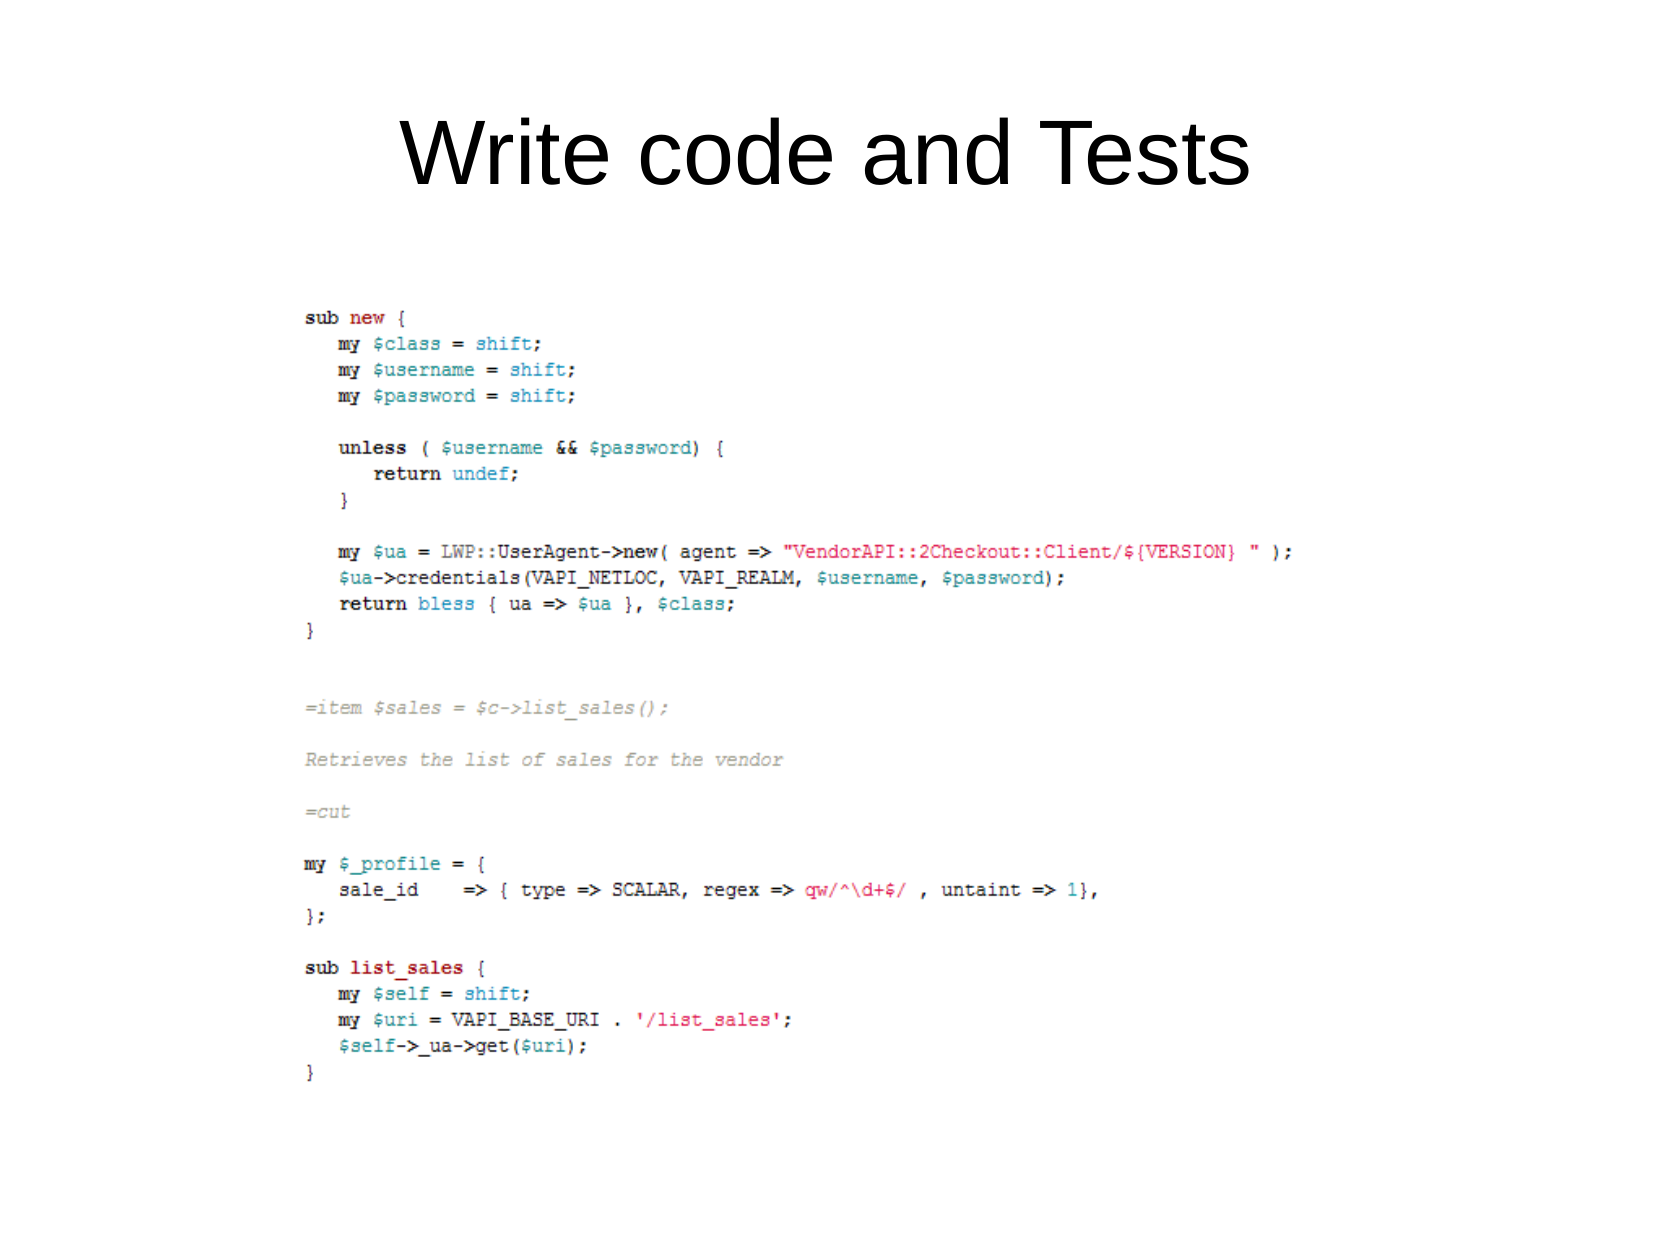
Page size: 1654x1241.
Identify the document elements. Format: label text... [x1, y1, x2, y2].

title Write code and Tests [82, 49, 1571, 257]
picture [287, 290, 1366, 1109]
